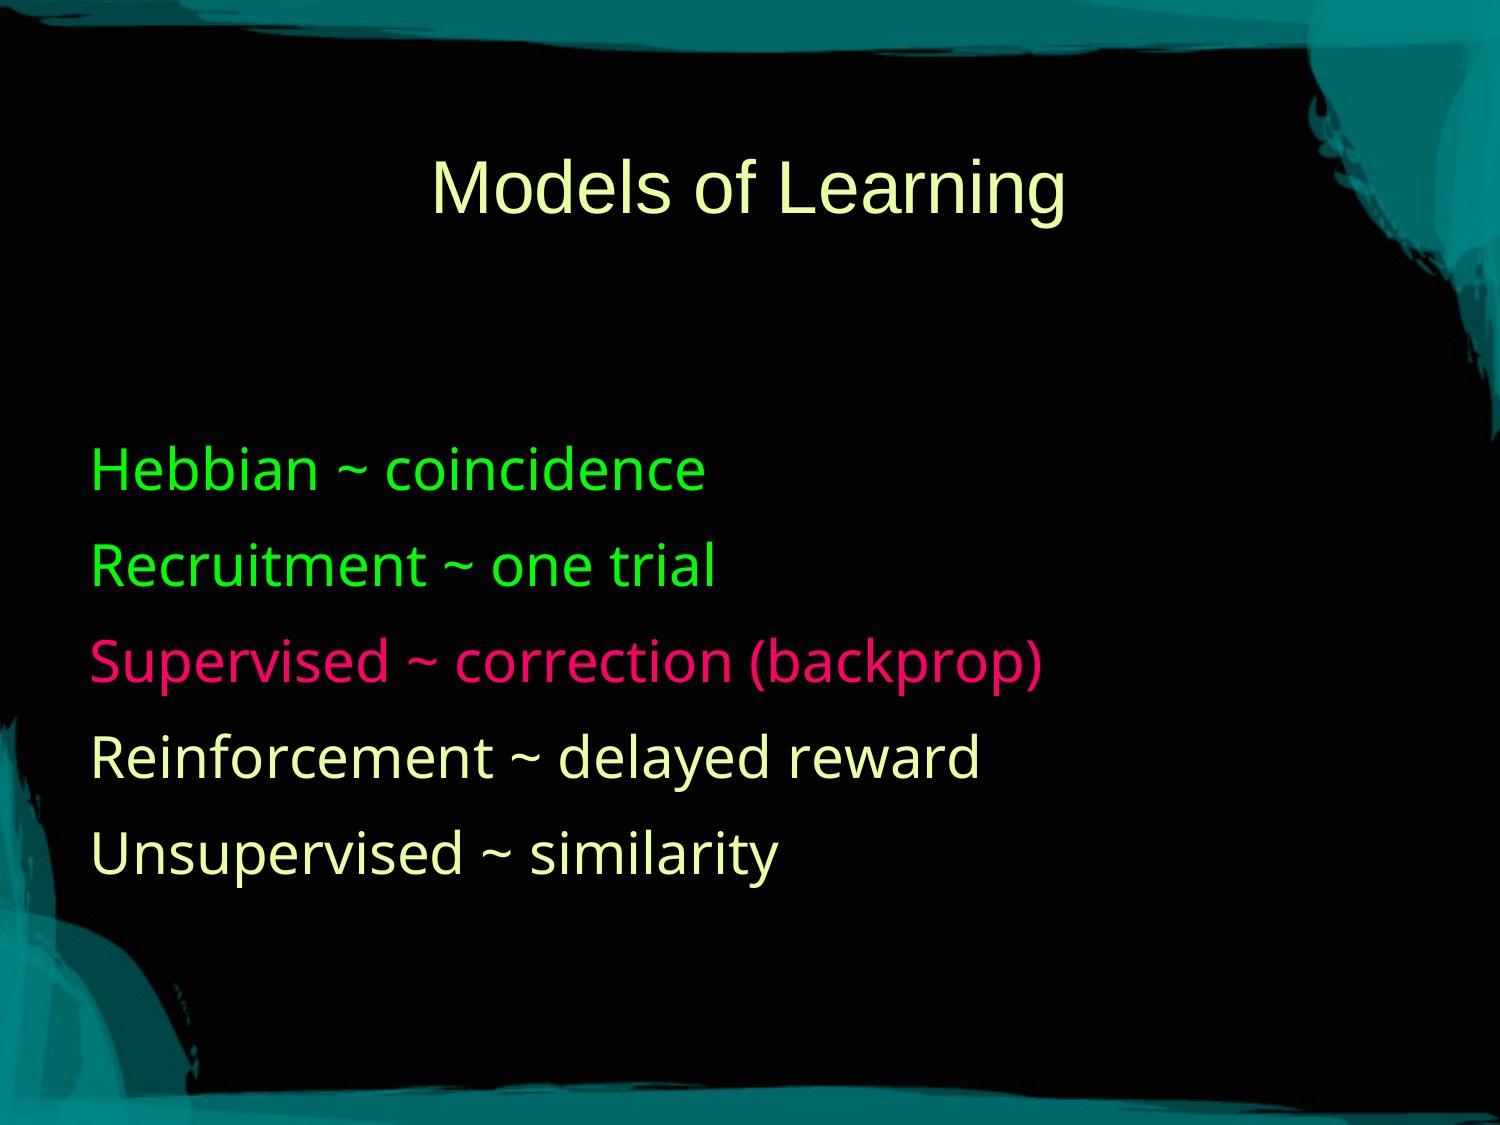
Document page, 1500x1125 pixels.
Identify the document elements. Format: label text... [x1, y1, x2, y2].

list Hebbian ~ coincidence Recruitment ~ one trial Supervised ~ correction (backprop) Reinforcement ~ delayed reward Unsupervised ~ similarity [75, 324, 1426, 963]
picture [0, 0, 1500, 1125]
title Models of Learning [75, 75, 1426, 301]
